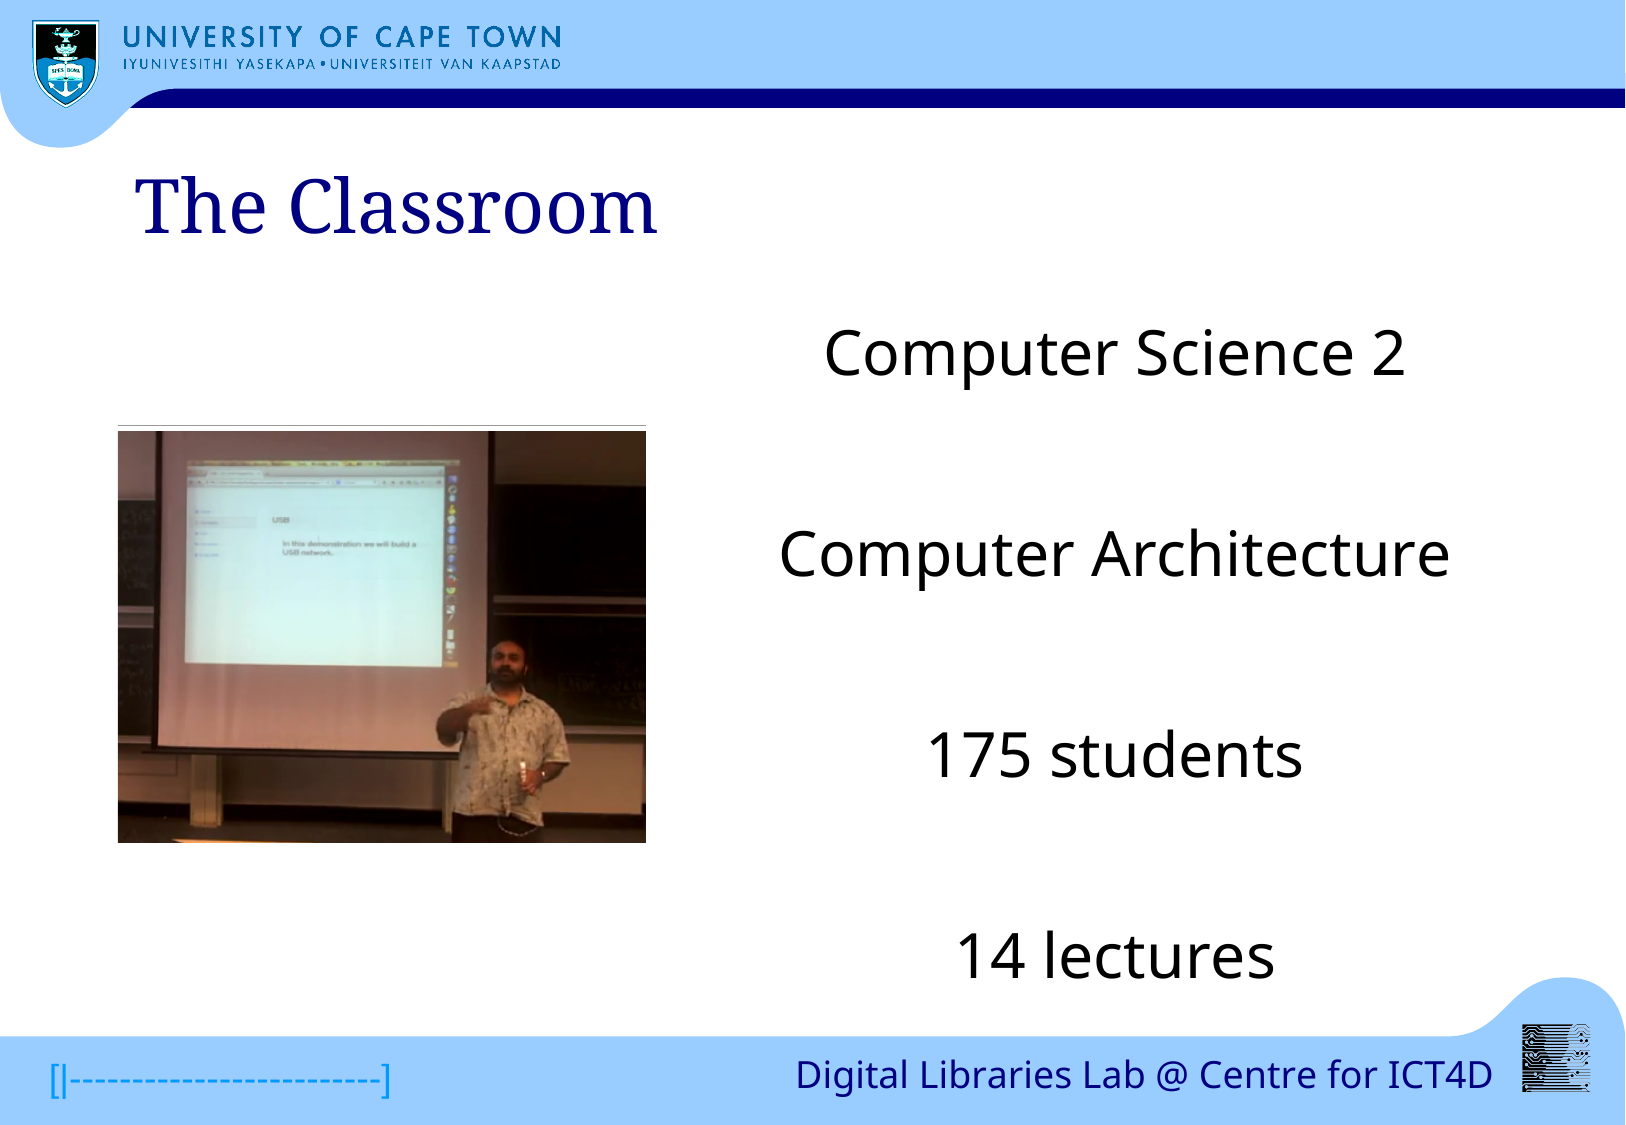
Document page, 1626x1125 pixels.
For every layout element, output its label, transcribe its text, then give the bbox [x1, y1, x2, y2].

title The Classroom [134, 140, 1571, 268]
picture [32, 20, 100, 109]
picture [120, 23, 563, 71]
picture [1522, 1024, 1591, 1092]
text_box [|-------------------------] [34, 1046, 663, 1112]
picture [117, 421, 646, 843]
subtitle Computer Science 2 Computer Architecture 175 students 14 lectures [710, 343, 1521, 1063]
